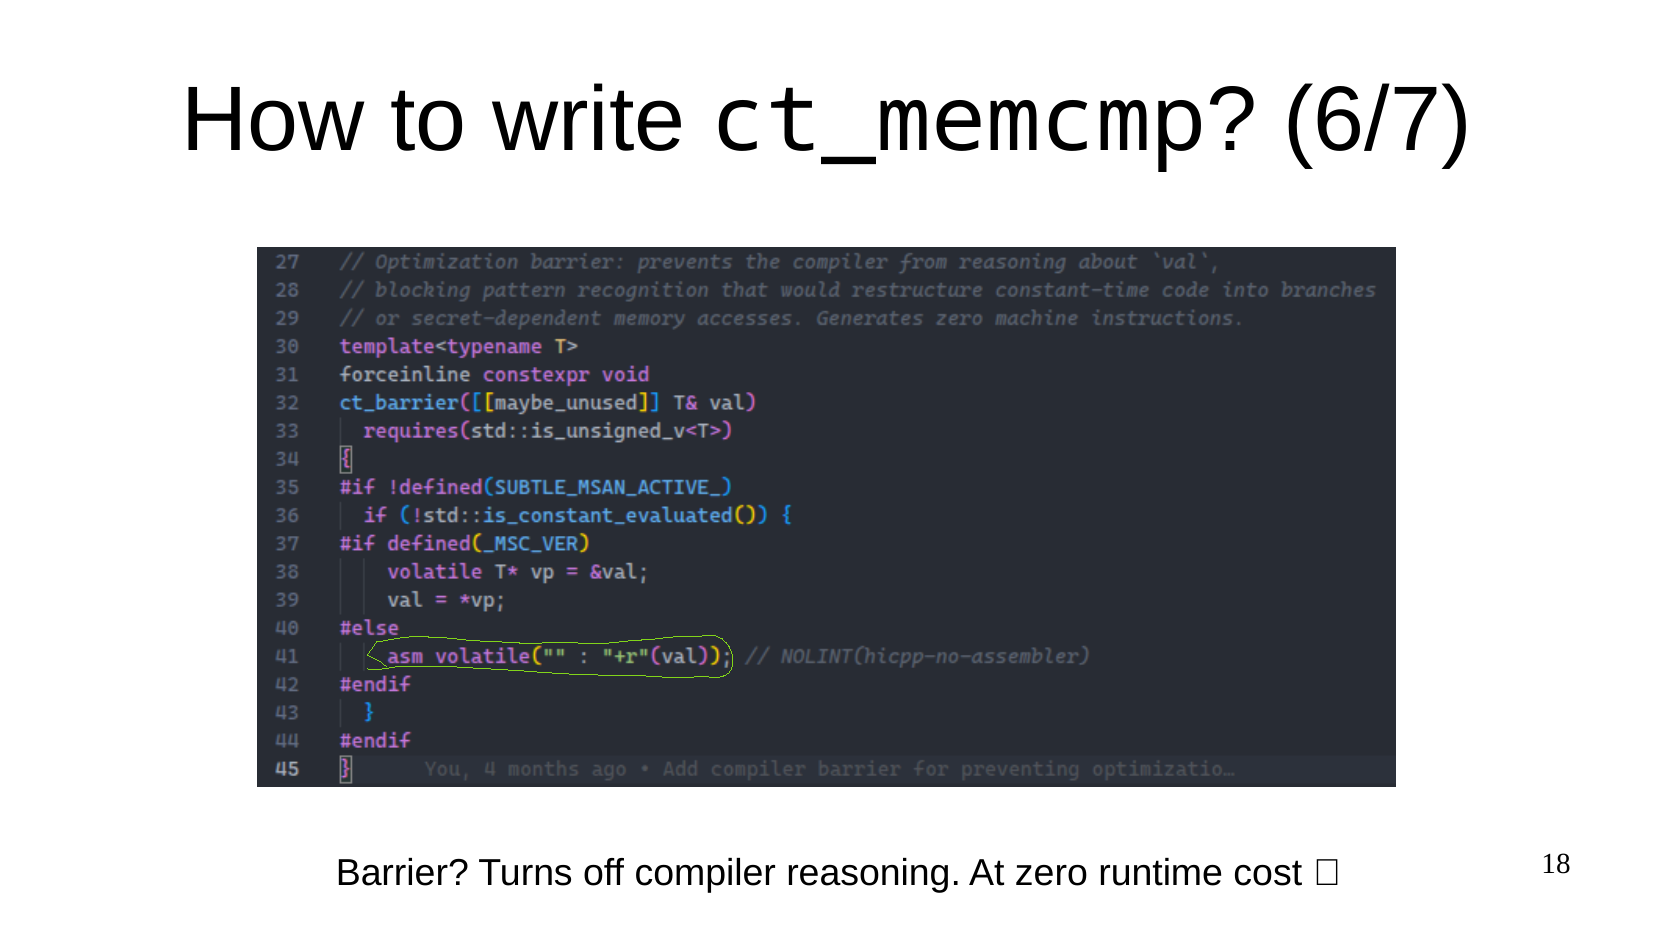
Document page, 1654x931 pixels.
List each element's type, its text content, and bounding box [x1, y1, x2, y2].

text_box Barrier? Turns off compiler reasoning. At zero runtime cost 🤩 [301, 844, 1376, 902]
title How to write ct_memcmp? (6/7) [82, 37, 1571, 193]
picture [257, 247, 1396, 787]
